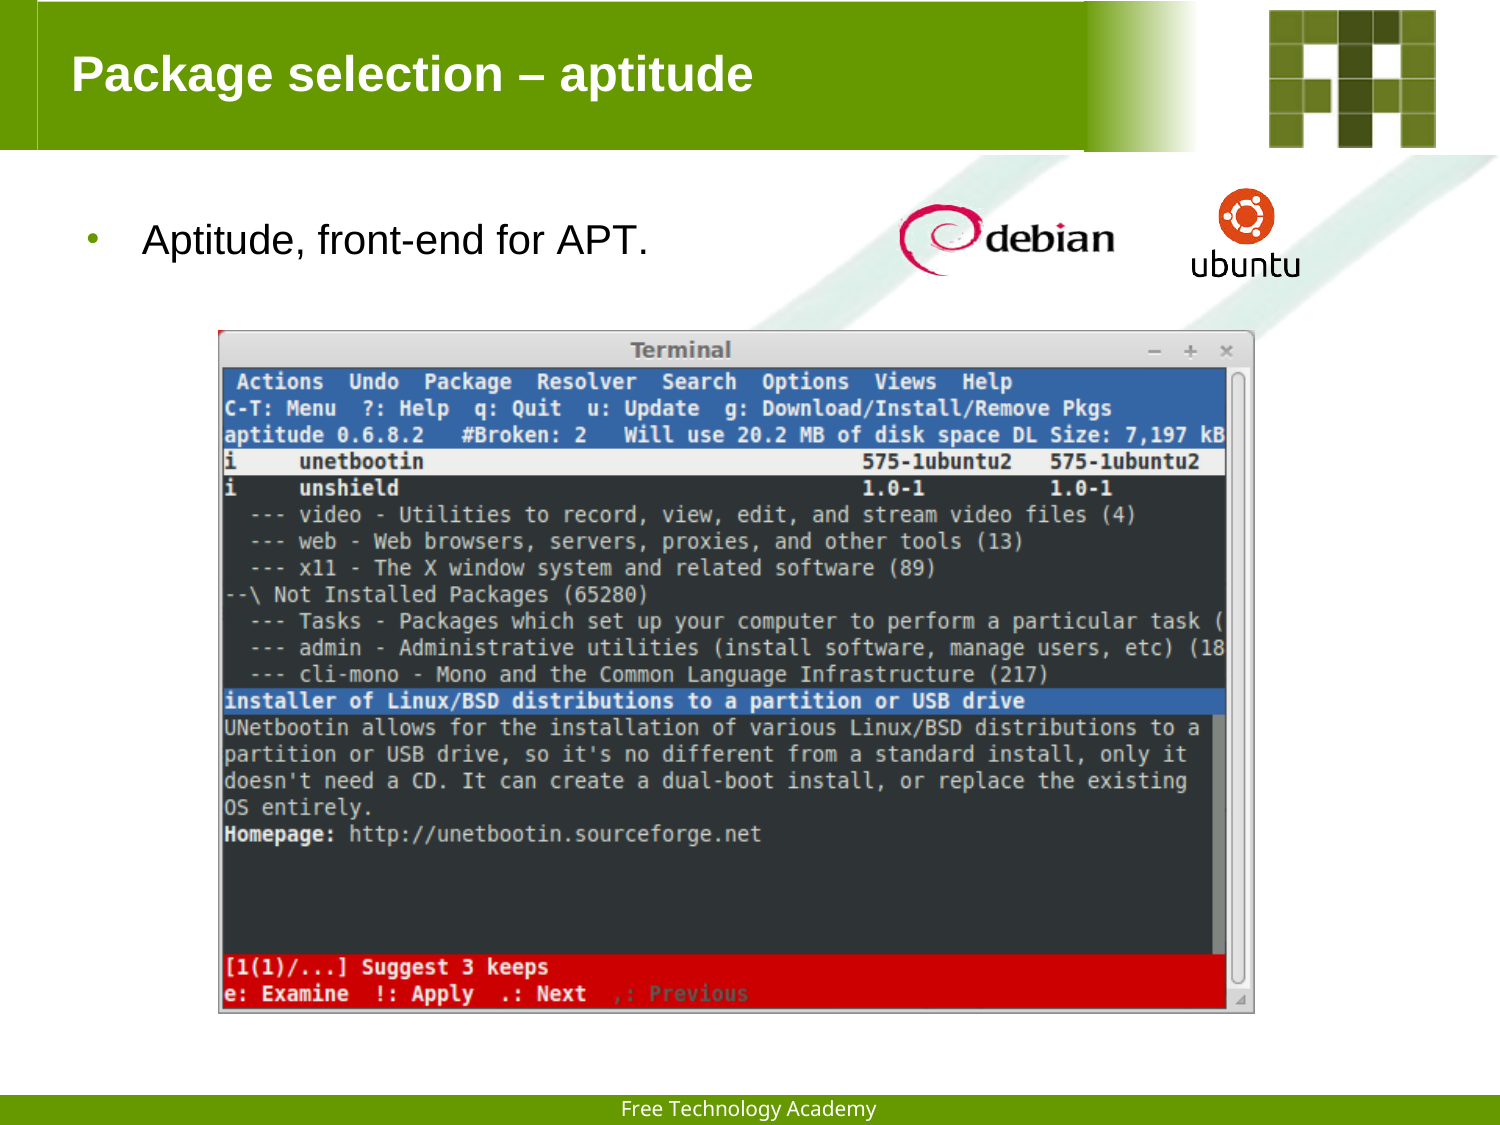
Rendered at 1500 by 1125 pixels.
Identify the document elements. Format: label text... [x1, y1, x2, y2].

picture [218, 330, 1255, 1014]
picture [1187, 183, 1306, 281]
list Aptitude, front-end for APT. [70, 205, 1012, 290]
picture [891, 200, 1128, 278]
title Package selection – aptitude [56, 1, 1107, 152]
picture [1269, 10, 1436, 148]
